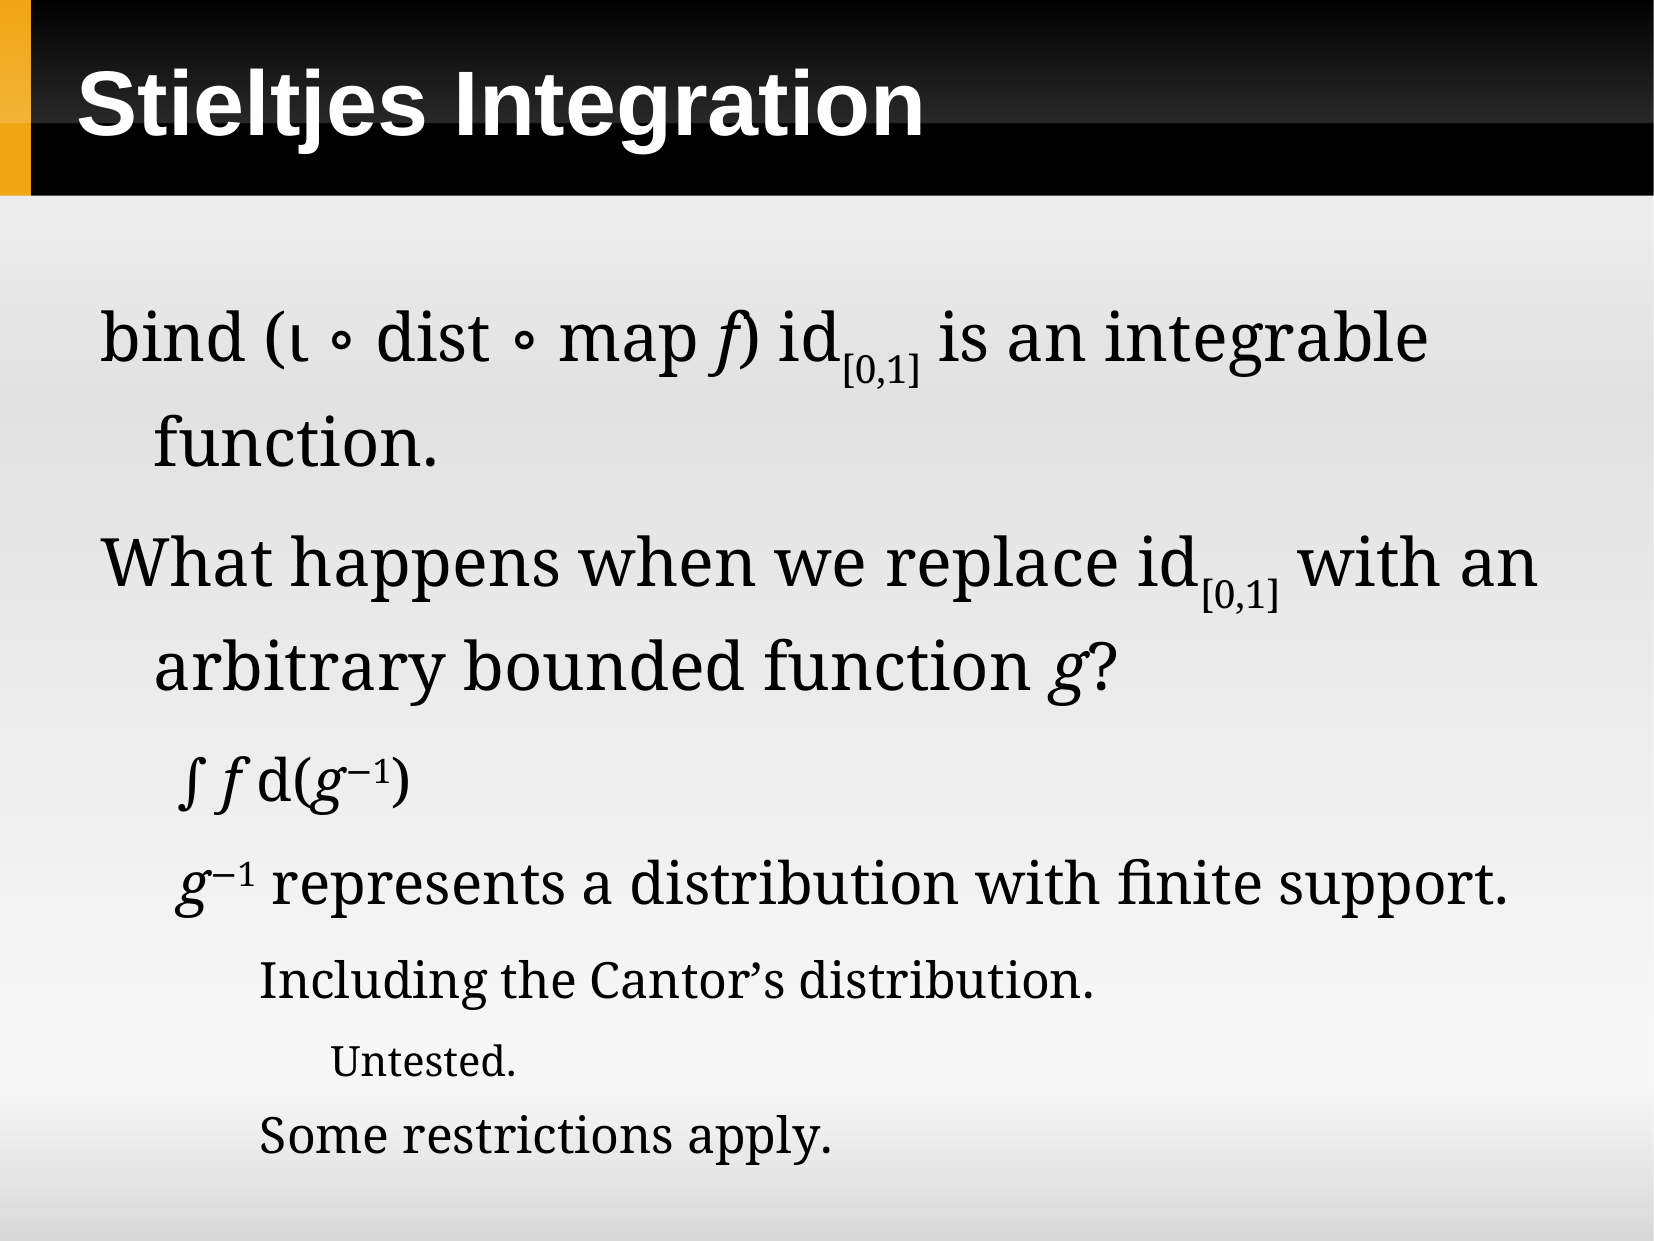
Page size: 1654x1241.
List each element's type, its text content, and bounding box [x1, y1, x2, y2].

picture [0, 0, 1654, 1241]
list bind (ι ∘ dist ∘ map f) id[0,1] is an integrable function. What happens when we replace id[0,1] with an arbitrary bounded function g? ∫ f d(g−1) g−1 represents a distribution with finite support. Including the Cantor’s distribution. Untested. Some restrictions apply. [82, 290, 1571, 1109]
title Stieltjes Integration [76, 0, 1565, 208]
